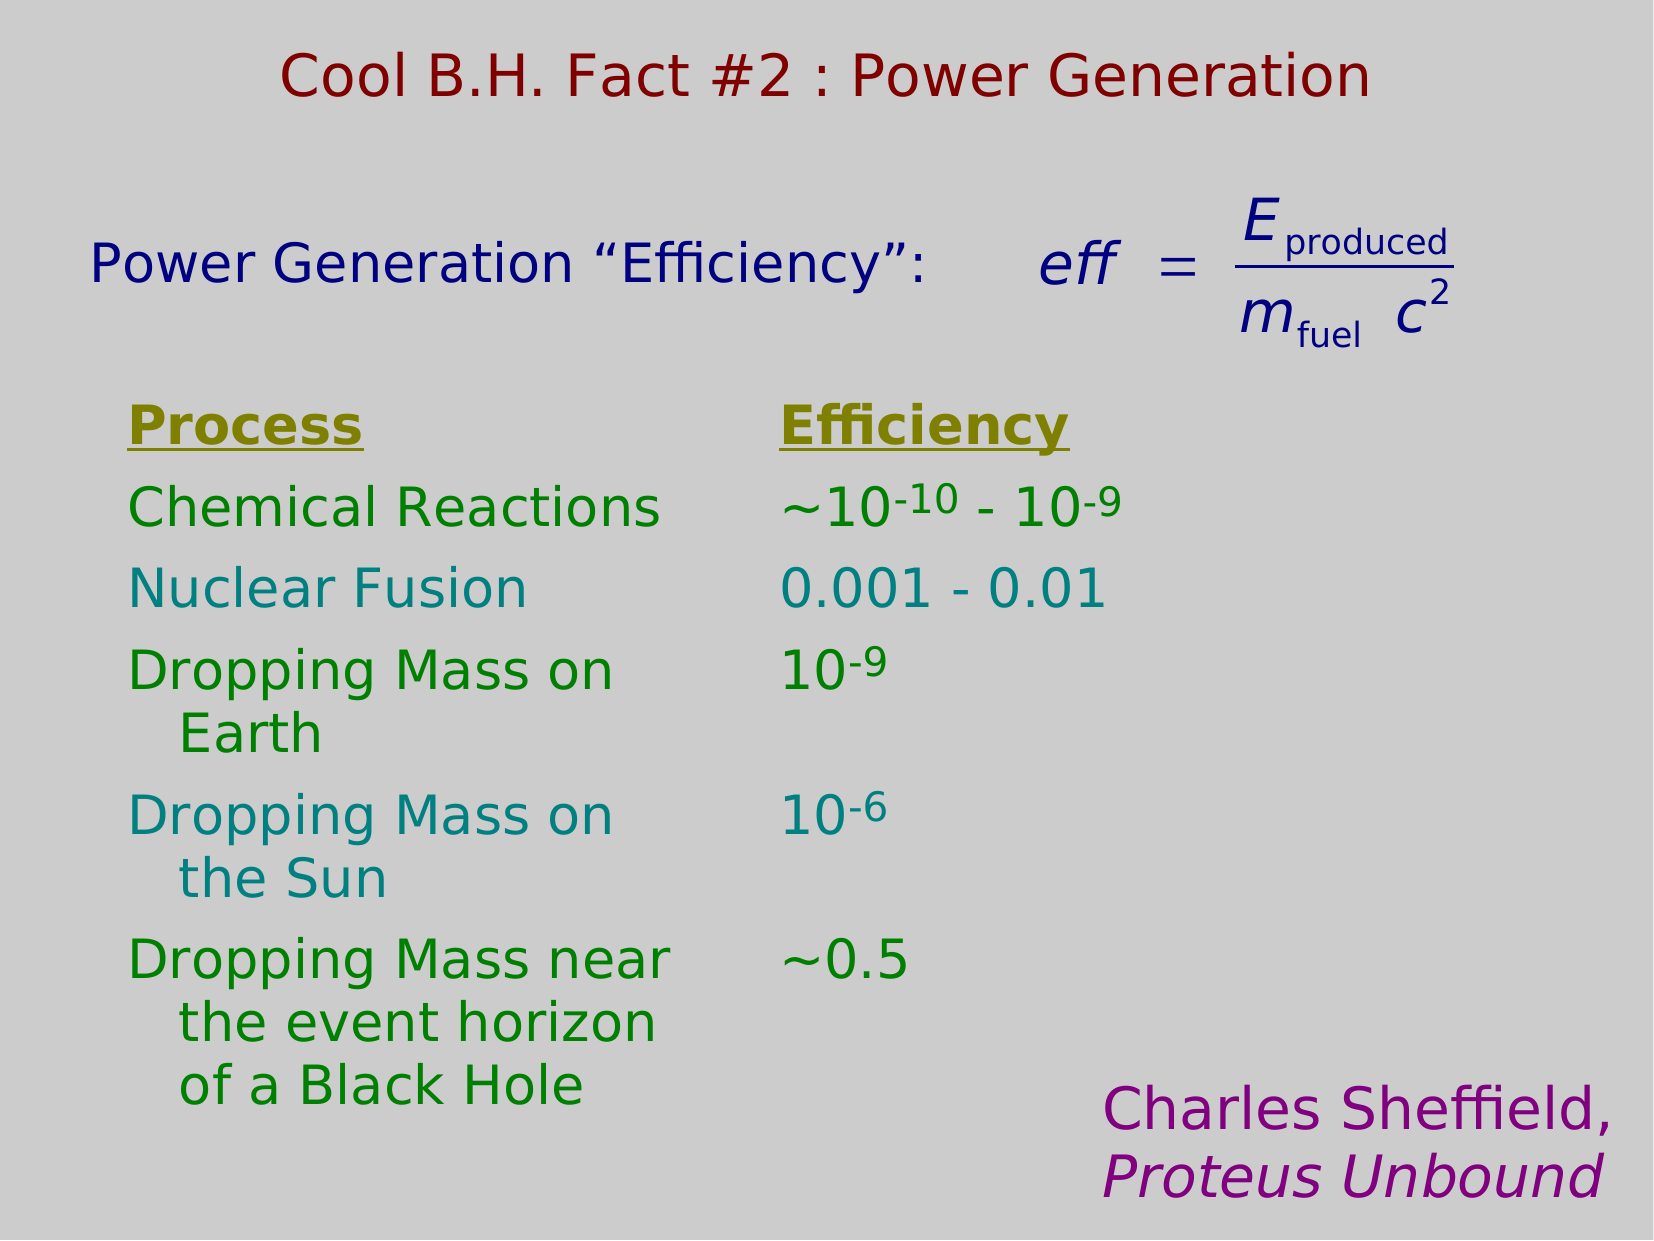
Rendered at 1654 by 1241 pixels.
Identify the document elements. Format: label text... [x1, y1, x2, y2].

text_box Process Efficiency Chemical Reactions ~10-10 - 10-9 Nuclear Fusion 0.001 - 0.01 Dropping Mass on 10-9 Earth Dropping Mass on 10-6 the Sun Dropping Mass near ~0.5 the event horizon of a Black Hole [112, 387, 1182, 1126]
chart [1031, 186, 1463, 357]
text_box Power Generation “Efficiency”: [75, 225, 945, 303]
text_box Cool B.H. Fact #2 : Power Generation [236, 35, 1418, 119]
text_box Charles Sheffield, Proteus Unbound [1087, 1068, 1630, 1219]
